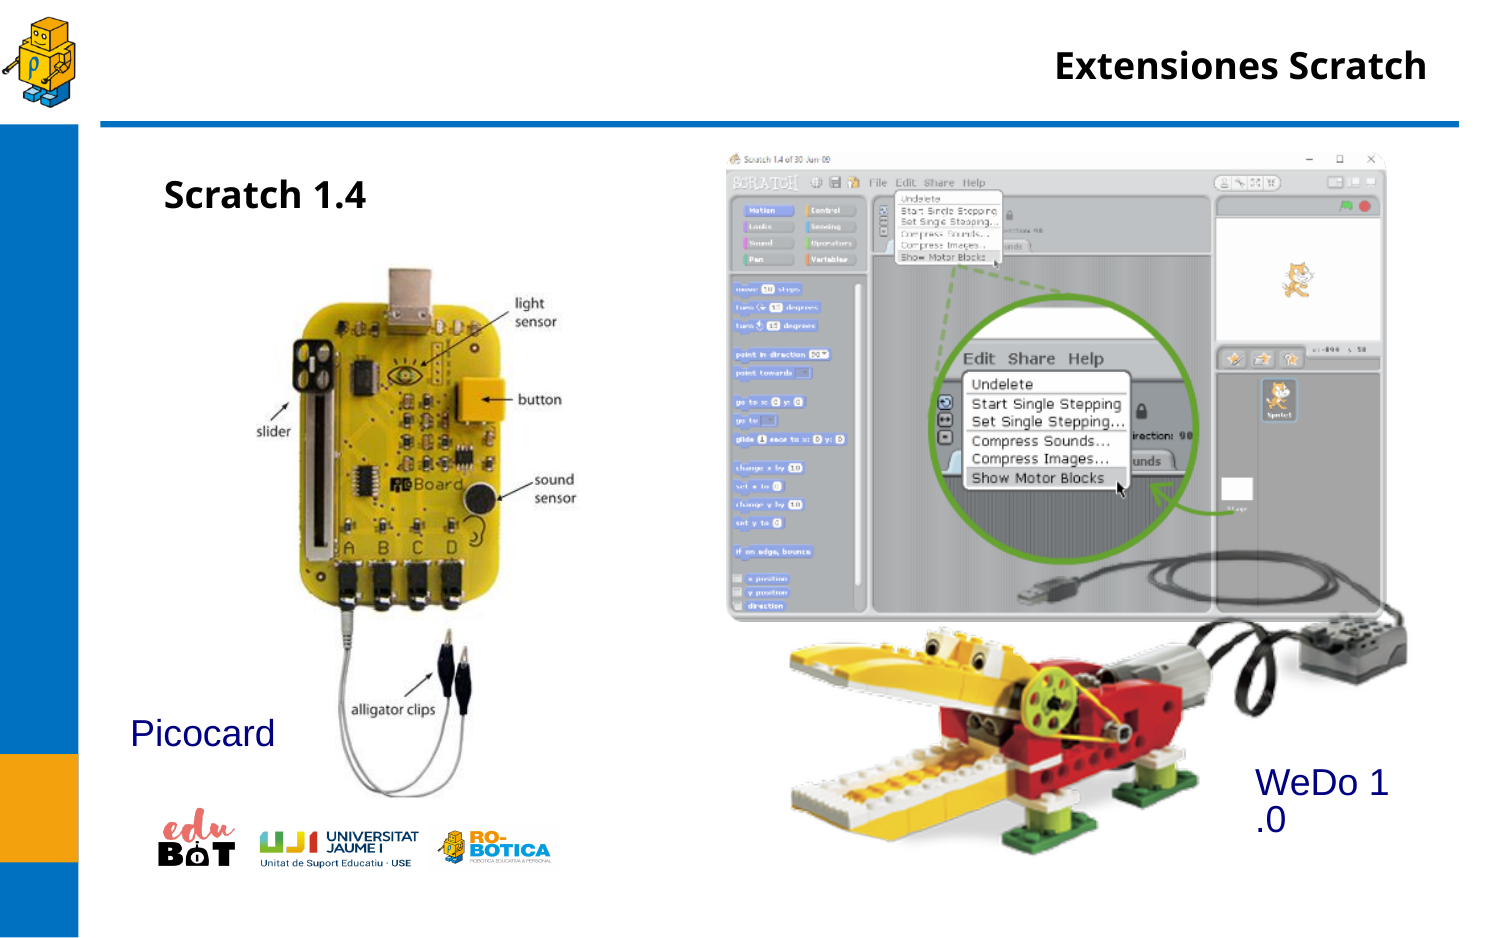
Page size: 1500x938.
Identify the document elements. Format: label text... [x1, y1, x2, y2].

text_box Extensiones Scratch [1039, 27, 1489, 98]
text_box WeDo 1.0 [1240, 742, 1410, 800]
picture [149, 799, 243, 876]
picture [0, 15, 80, 110]
picture [255, 243, 579, 800]
text_box Picocard [115, 693, 303, 764]
picture [251, 824, 562, 872]
picture [726, 151, 1424, 938]
text_box Scratch 1.4 [149, 155, 414, 226]
